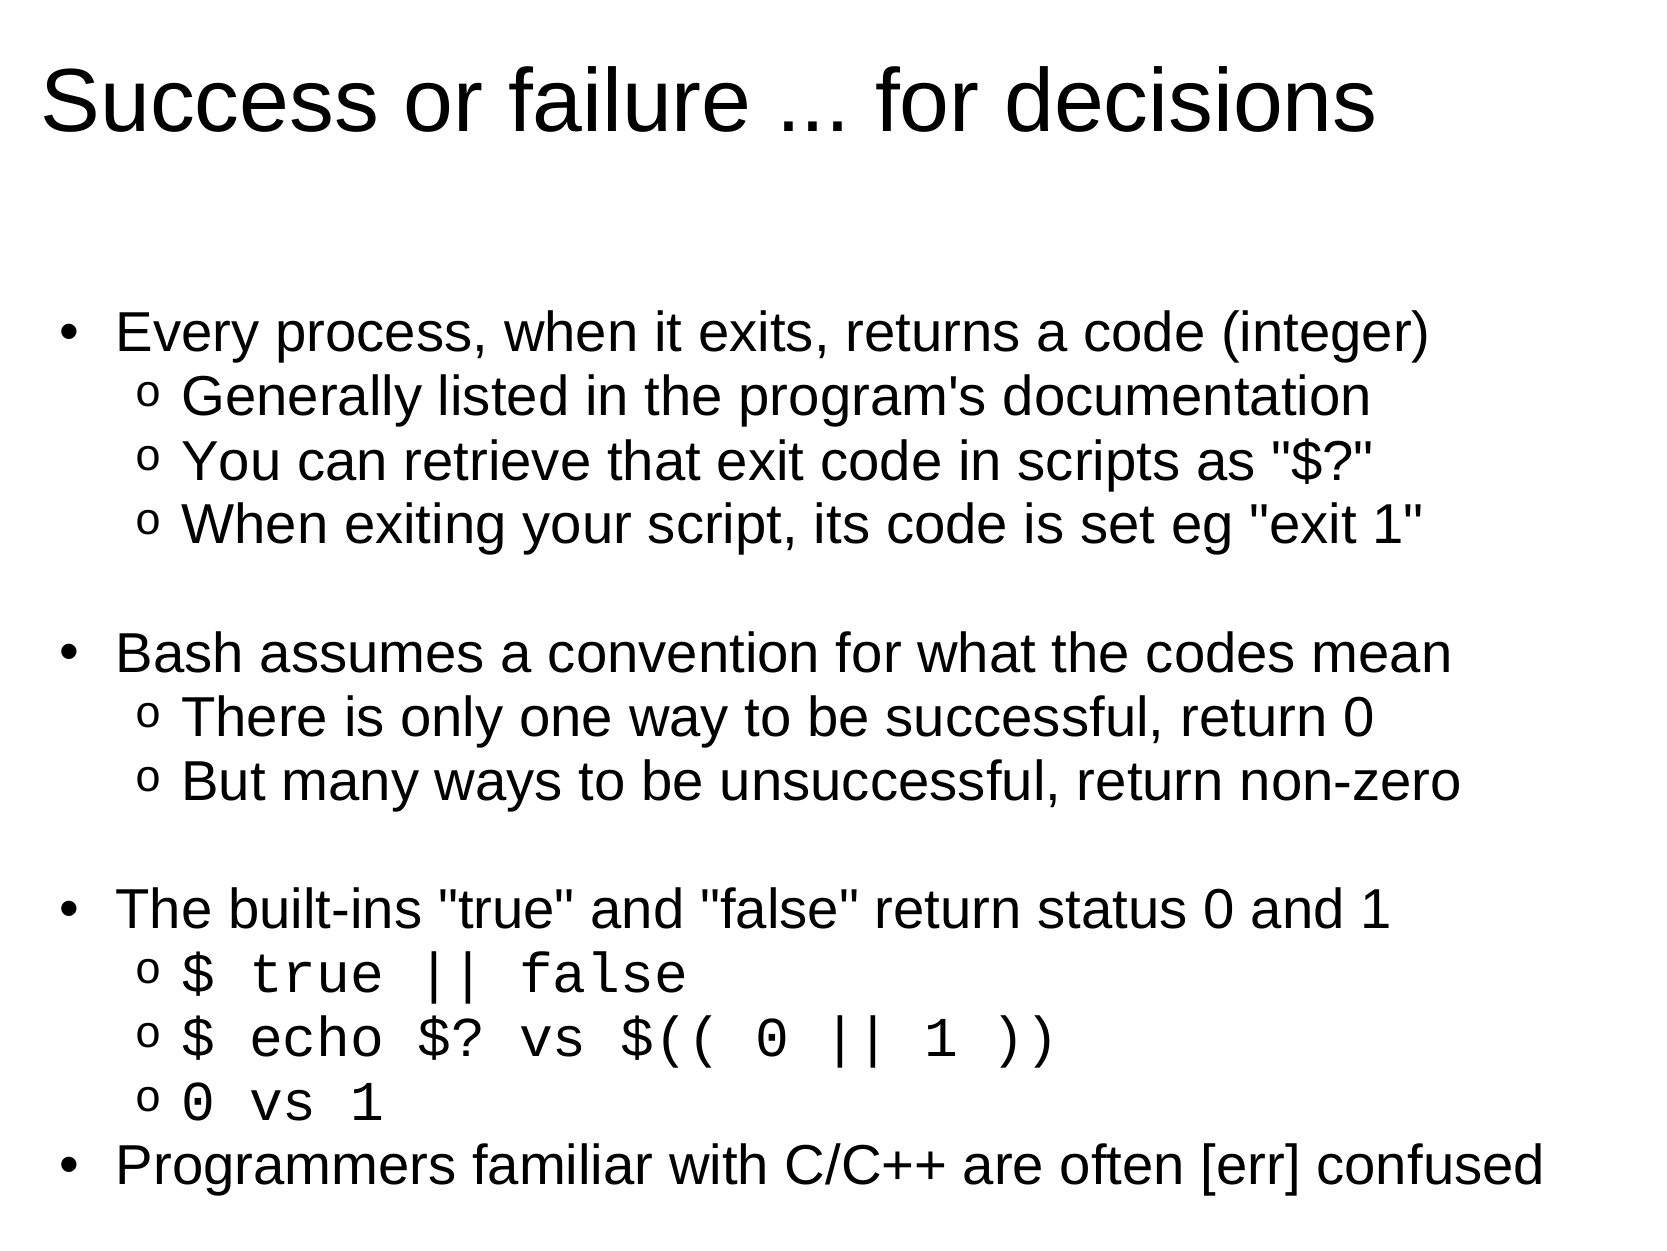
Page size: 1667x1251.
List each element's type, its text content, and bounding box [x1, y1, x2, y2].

title Success or failure ... for decisions [40, 50, 1626, 207]
list Every process, when it exits, returns a code (integer) Generally listed in the program's documentation You can retrieve that exit code in scripts as "$?" When exiting your script, its code is set eg "exit 1" Bash assumes a convention for what the codes mean There is only one way to be successful, return 0 But many ways to be unsuccessful, return non-zero The built-ins "true" and "false" return status 0 and 1 $ true || false $ echo $? vs $(( 0 || 1 )) 0 vs 1 Programmers familiar with C/C++ are often [err] confused [40, 300, 1626, 1238]
